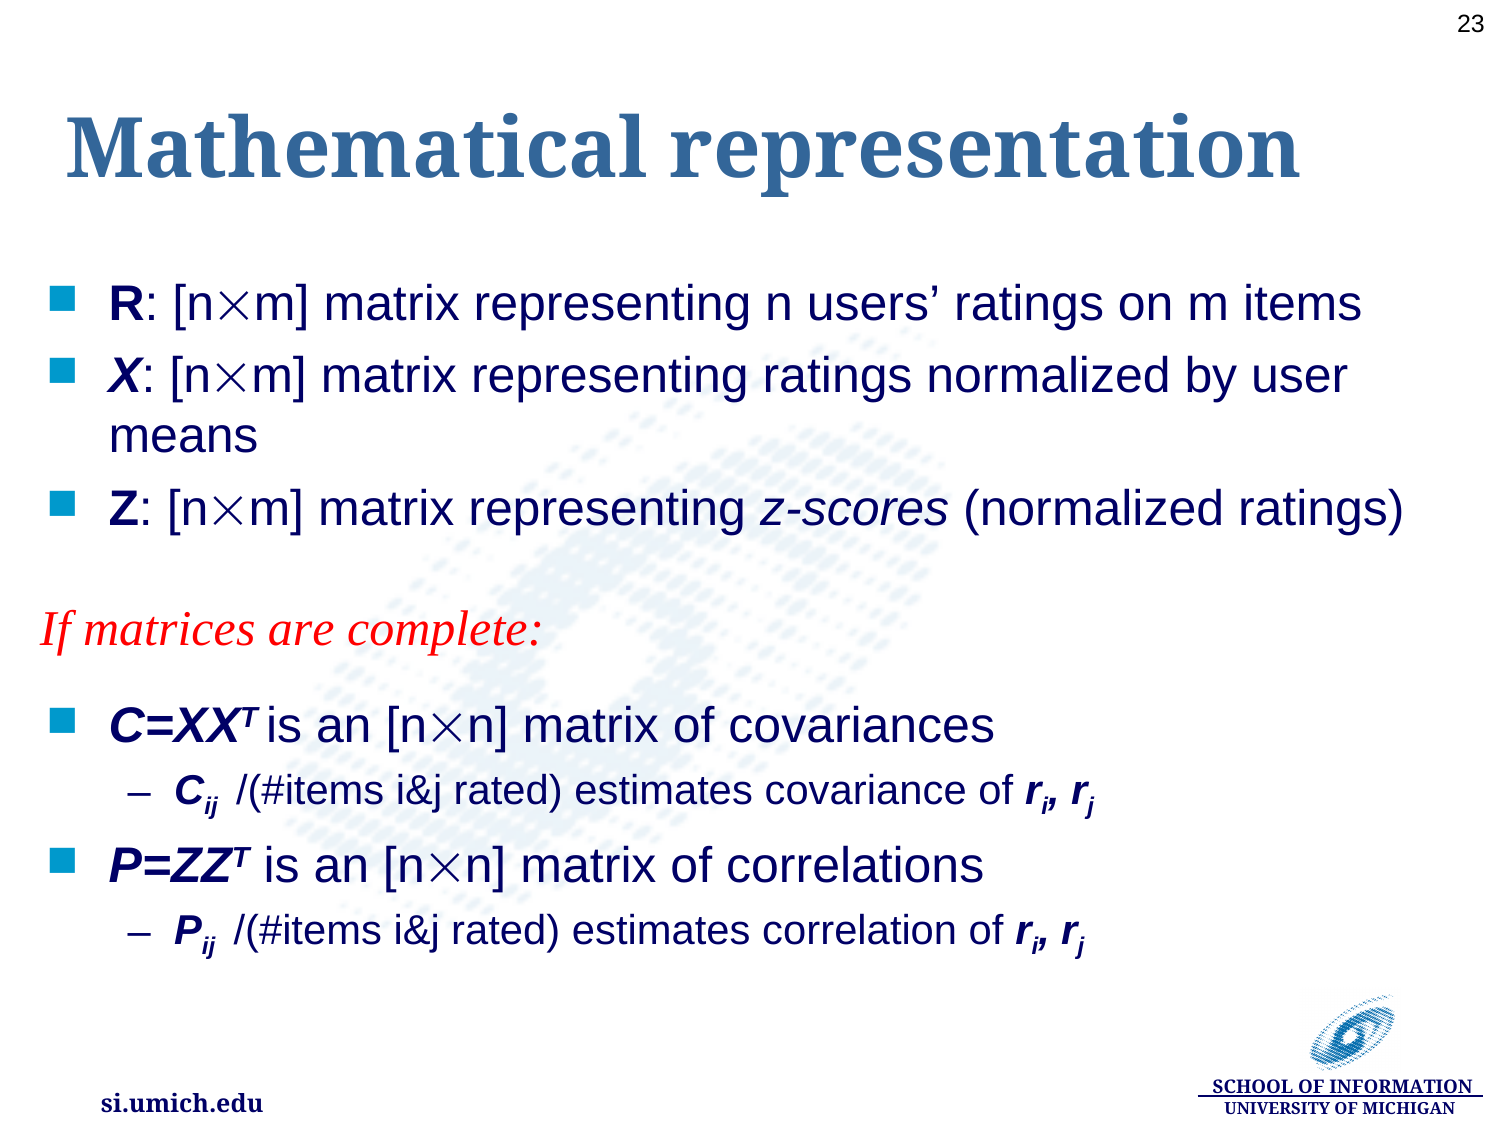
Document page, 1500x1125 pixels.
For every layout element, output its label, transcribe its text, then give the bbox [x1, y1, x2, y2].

picture [1299, 1013, 1401, 1073]
title Mathematical representation [50, 49, 1326, 238]
text_box <number> [1337, 0, 1500, 51]
text_box If matrices are complete: [24, 587, 801, 663]
list R: [nm] matrix representing n users’ ratings on m items X: [nm] matrix representing ratings normalized by user means Z: [nm] matrix representing z-scores (normalized ratings) C=XXT is an [nn] matrix of covariances Cij /(#items i&j rated) estimates covariance of ri, rj P=ZZT is an [nn] matrix of correlations Pij /(#items i&j rated) estimates correlation of ri, rj [37, 262, 1463, 1013]
